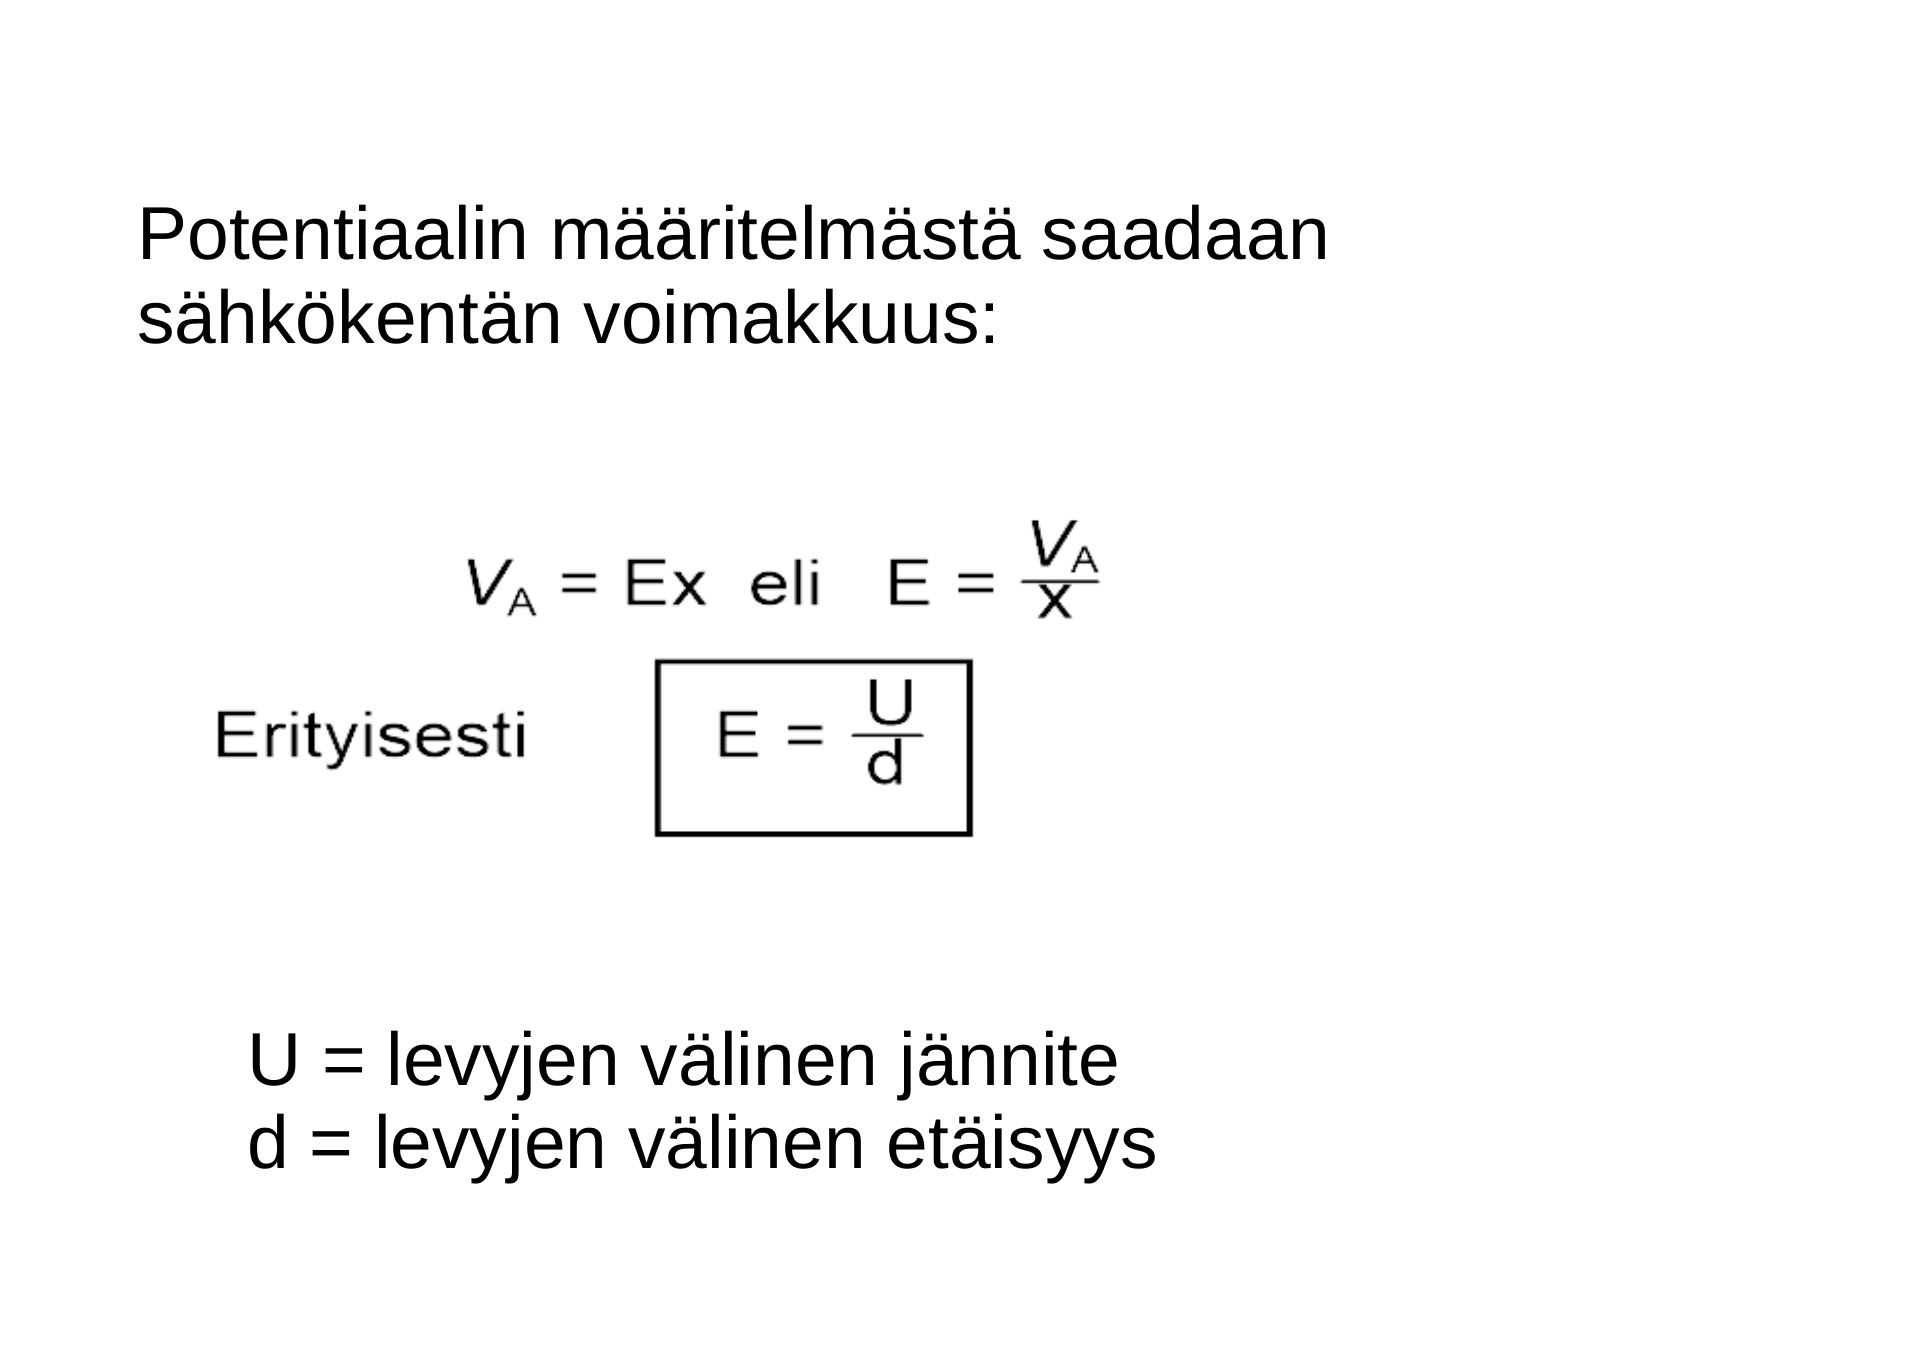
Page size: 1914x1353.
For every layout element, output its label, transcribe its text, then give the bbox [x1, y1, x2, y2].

text_box U = levyjen välinen jännite d = levyjen välinen etäisyys [232, 1005, 1709, 1353]
text_box Potentiaalin määritelmästä saadaan sähkökentän voimakkuus: [122, 180, 1791, 472]
picture [151, 471, 1203, 858]
